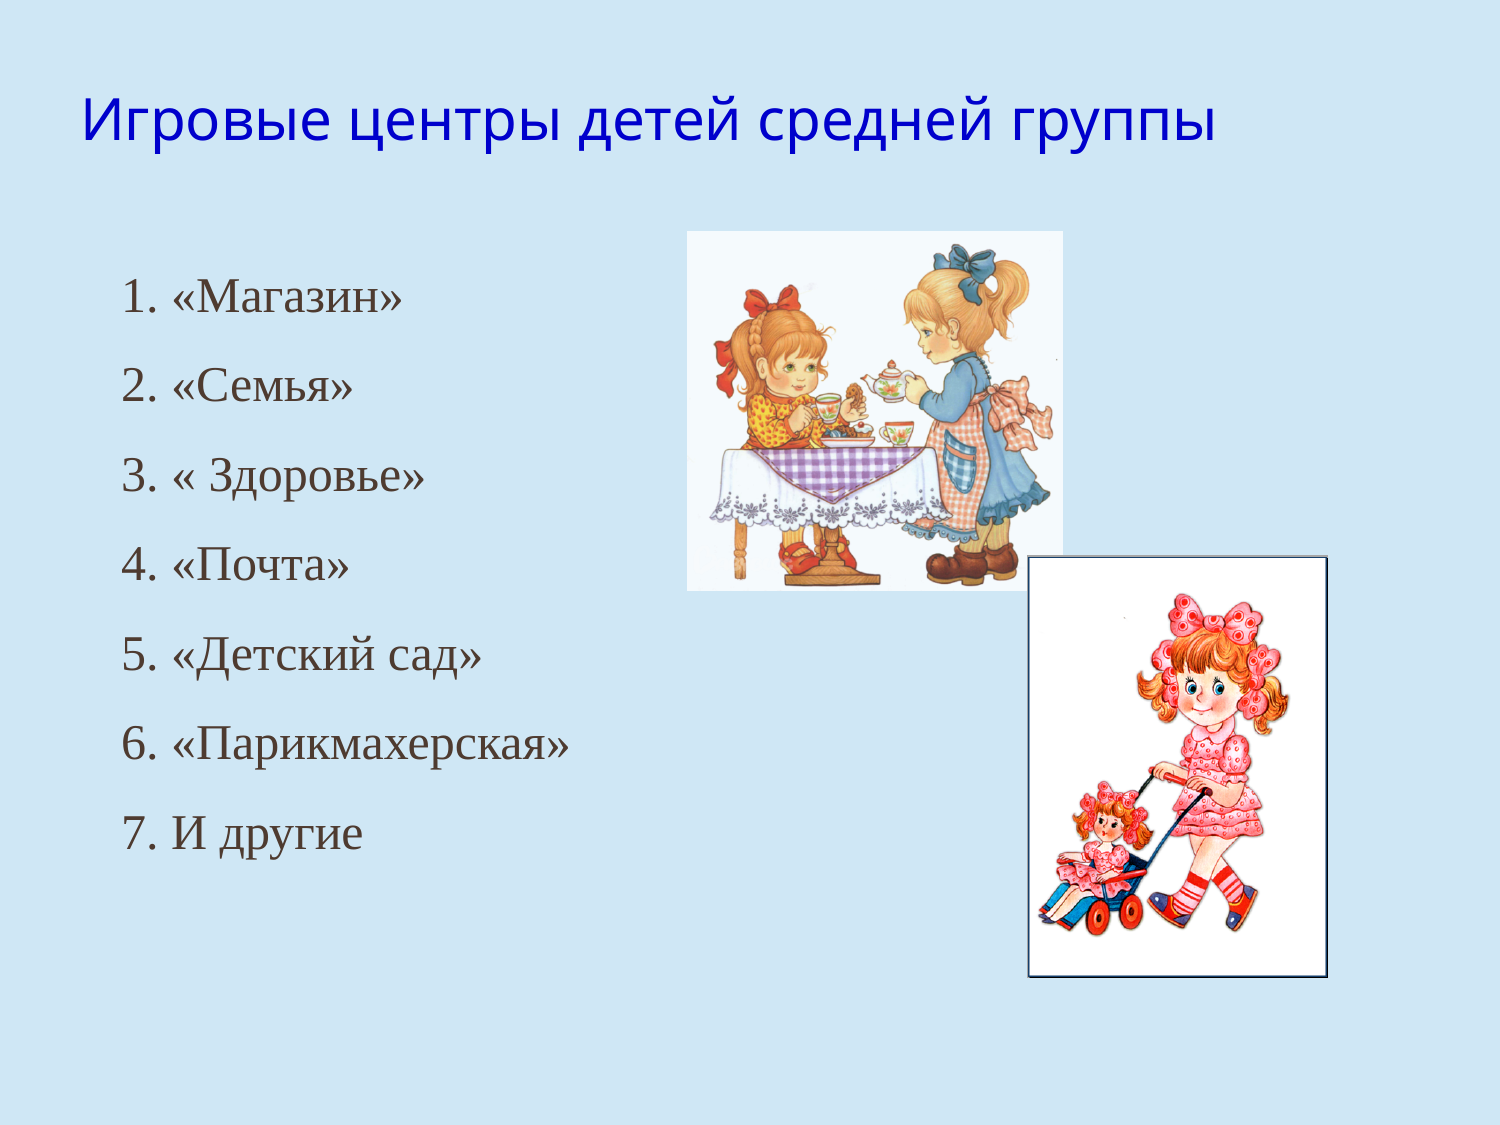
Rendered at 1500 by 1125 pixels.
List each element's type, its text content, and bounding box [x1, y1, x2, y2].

picture [687, 231, 1328, 978]
title Игровые центры детей средней группы [50, 75, 1475, 213]
list 1. «Магазин» 2. «Семья» 3. « Здоровье» 4. «Почта» 5. «Детский сад» 6. «Парикмахерская» 7. И другие [50, 254, 1475, 998]
